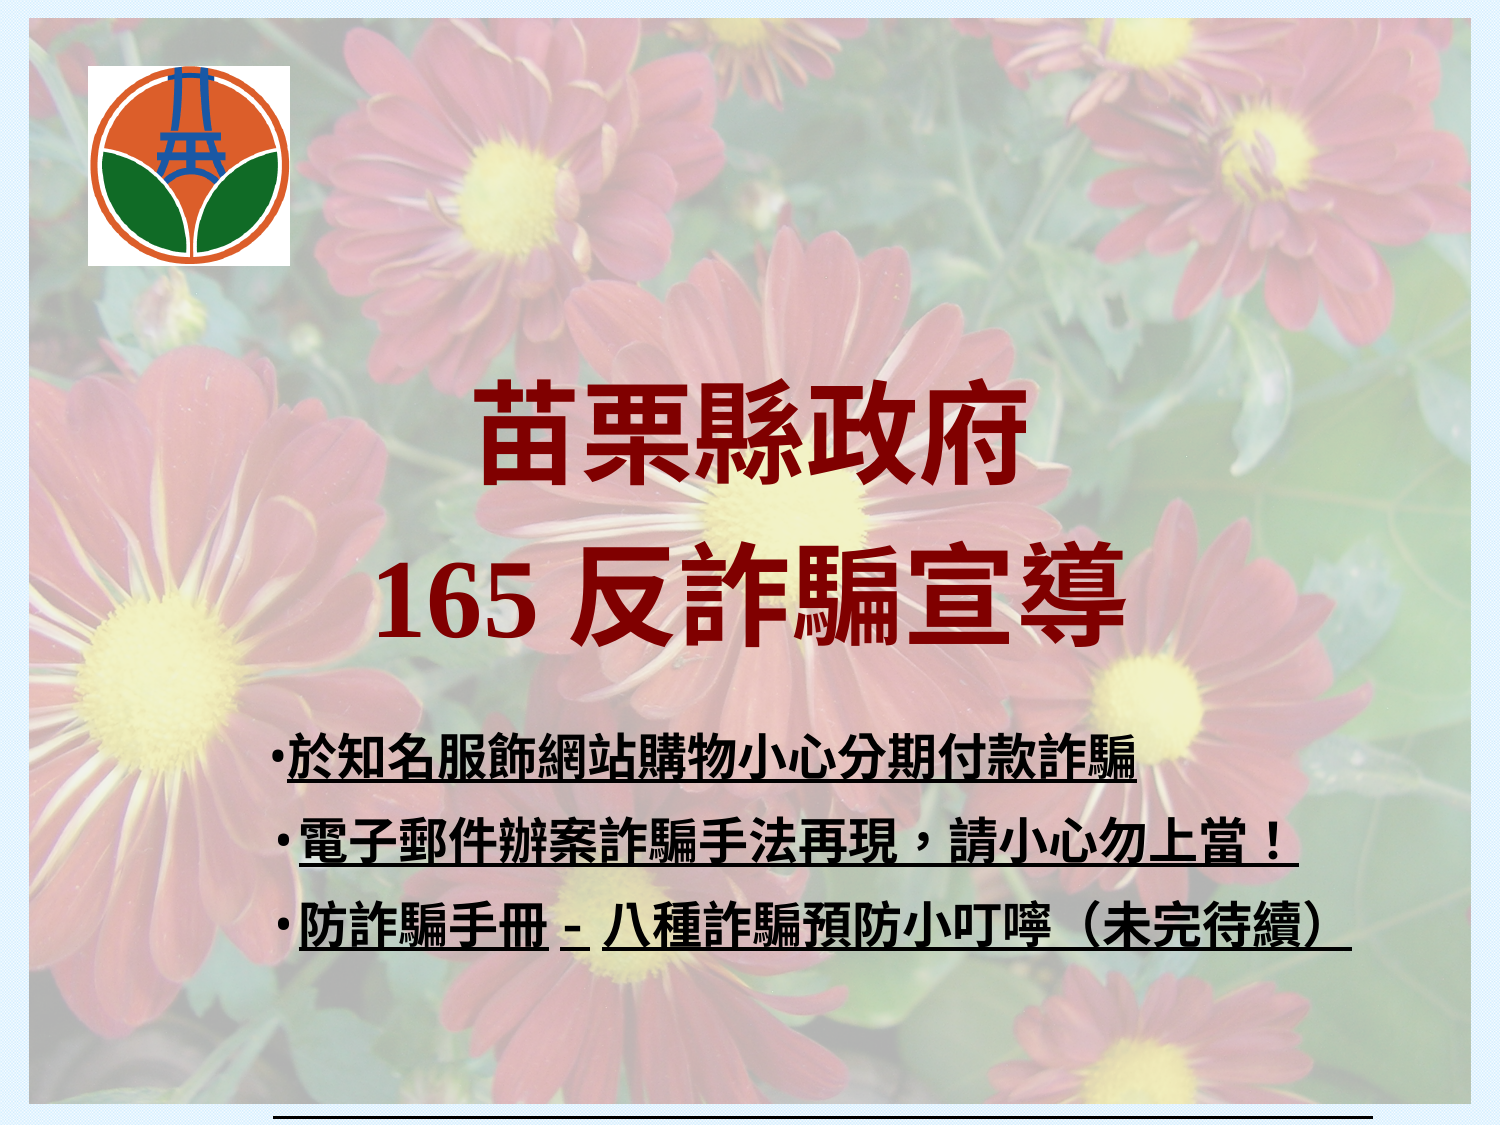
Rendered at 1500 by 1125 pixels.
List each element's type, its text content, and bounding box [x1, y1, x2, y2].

picture [0, 0, 1500, 1125]
title 苗栗縣政府 165反詐騙宣導 [112, 350, 1388, 646]
subtitle 於知名服飾網站購物小心分期付款詐騙 電子郵件辦案詐騙手法再現，請小心勿上當！ 防詐騙手冊-八種詐騙預防小叮嚀（未完待續） [253, 633, 1388, 988]
